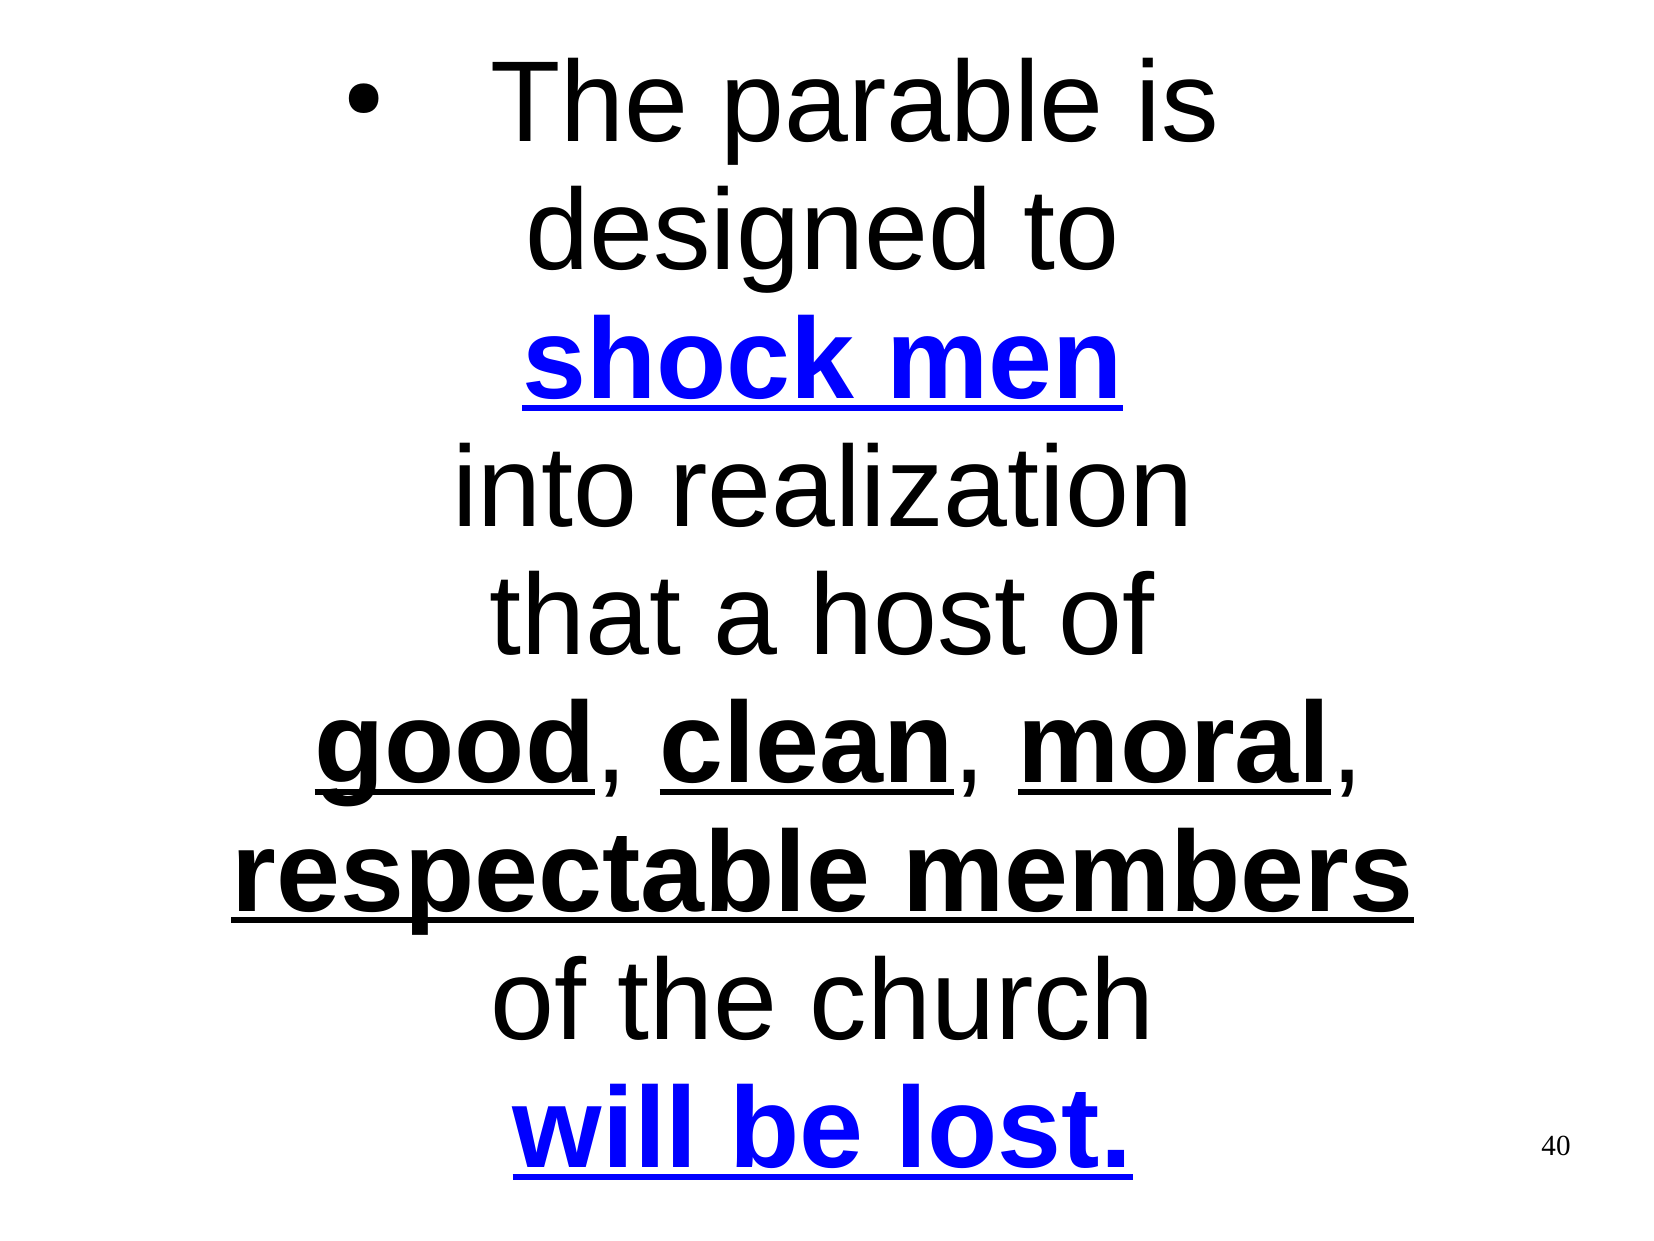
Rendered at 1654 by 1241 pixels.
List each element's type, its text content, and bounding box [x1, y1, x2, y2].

list The parable is designed to shock men into realization that a host of good, clean, moral, respectable members of the church will be lost. [0, 37, 1613, 1201]
